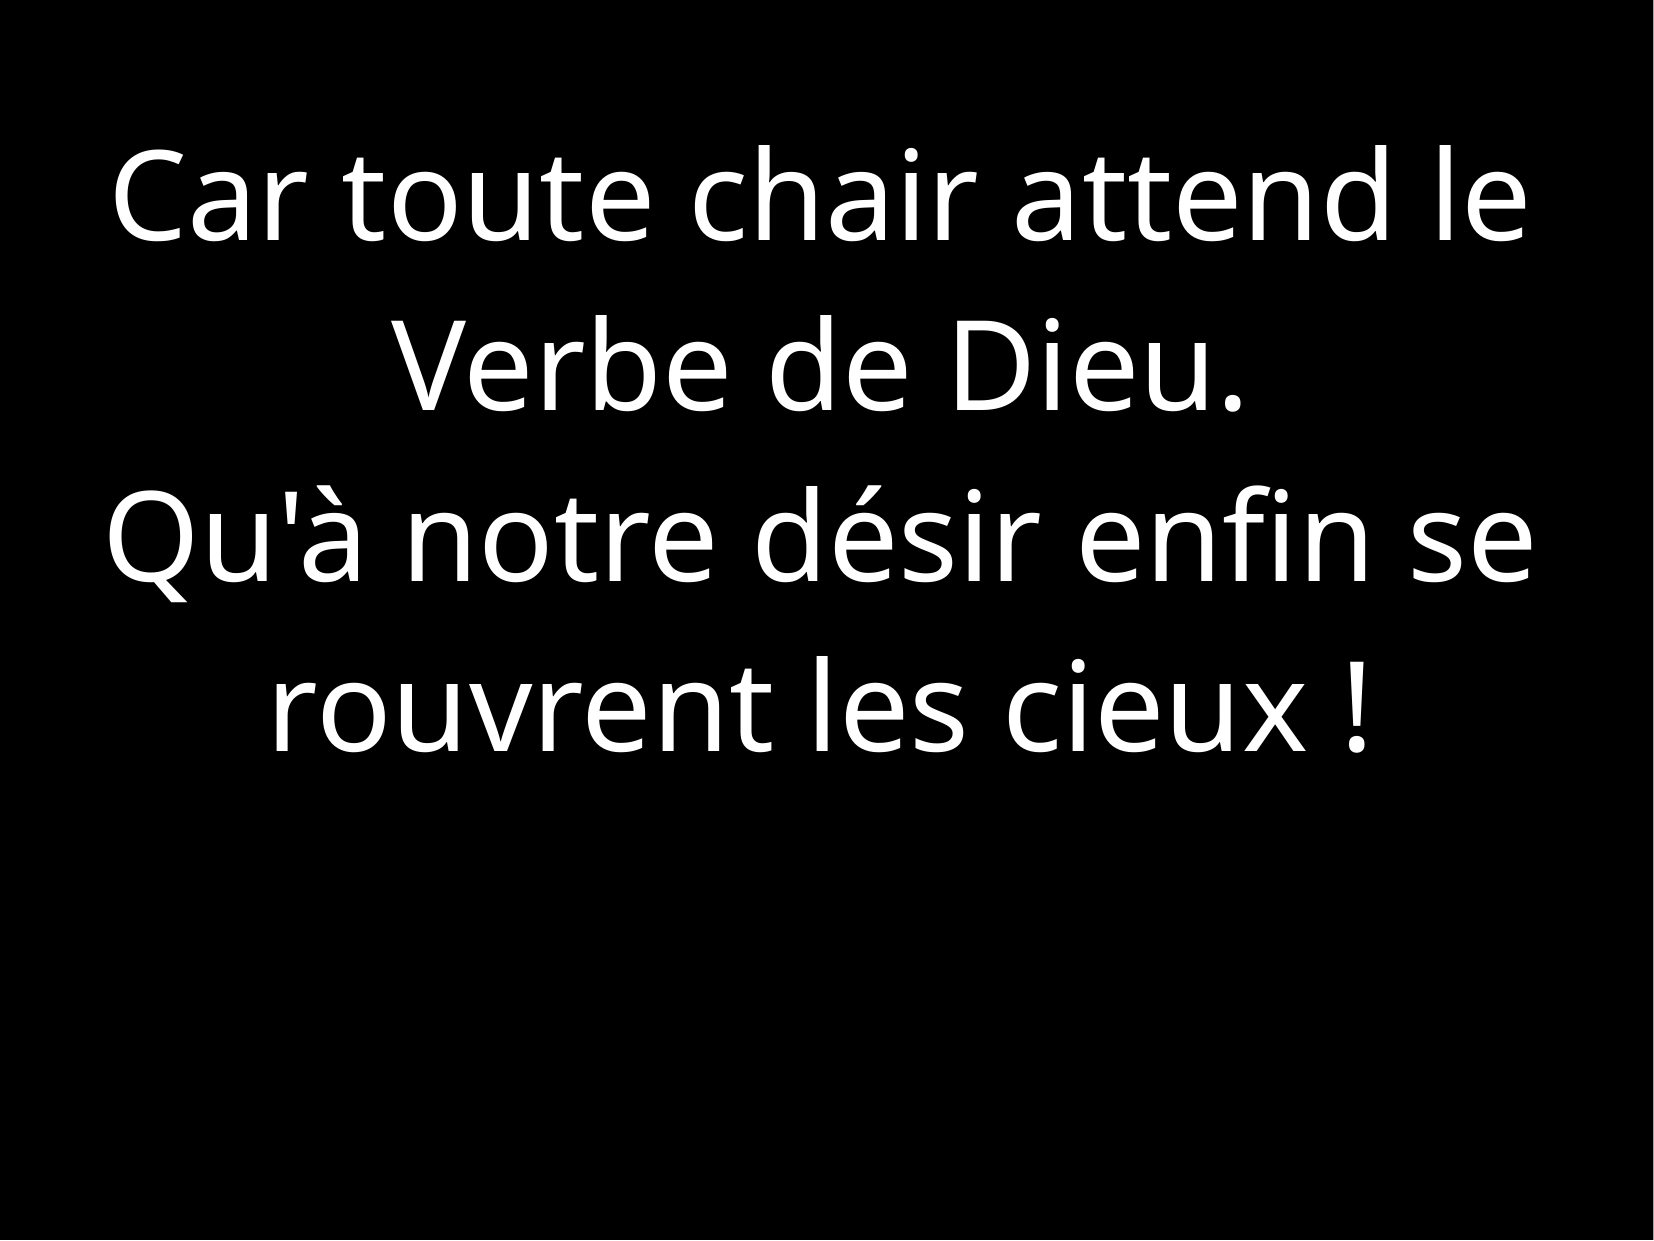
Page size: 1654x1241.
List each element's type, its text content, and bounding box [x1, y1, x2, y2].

subtitle Car toute chair attend le Verbe de Dieu. Qu'à notre désir enfin se rouvrent les cieux ! [76, 37, 1565, 1182]
